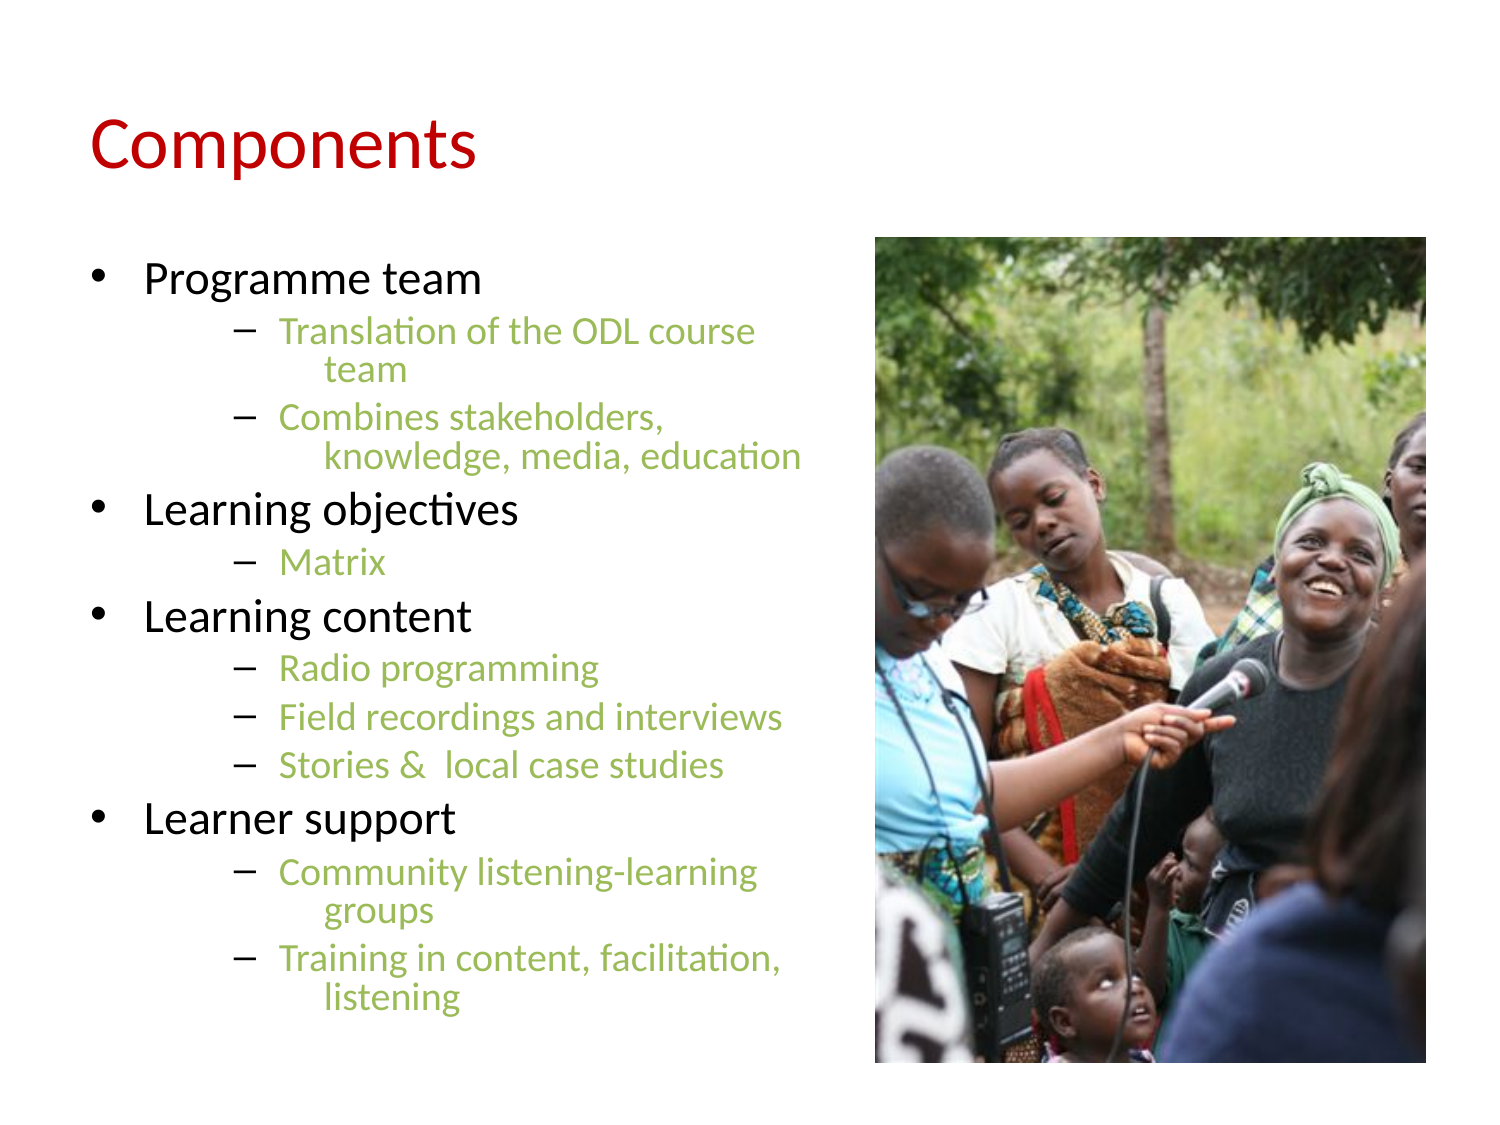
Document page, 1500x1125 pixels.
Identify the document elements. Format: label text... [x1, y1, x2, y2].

title Components [75, 45, 1426, 233]
list Programme team Translation of the ODL course team Combines stakeholders, knowledge, media, education Learning objectives Matrix Learning content Radio programming Field recordings and interviews Stories & local case studies Learner support Community listening-learning groups Training in content, facilitation, listening [75, 249, 826, 1051]
picture [875, 237, 1426, 1063]
